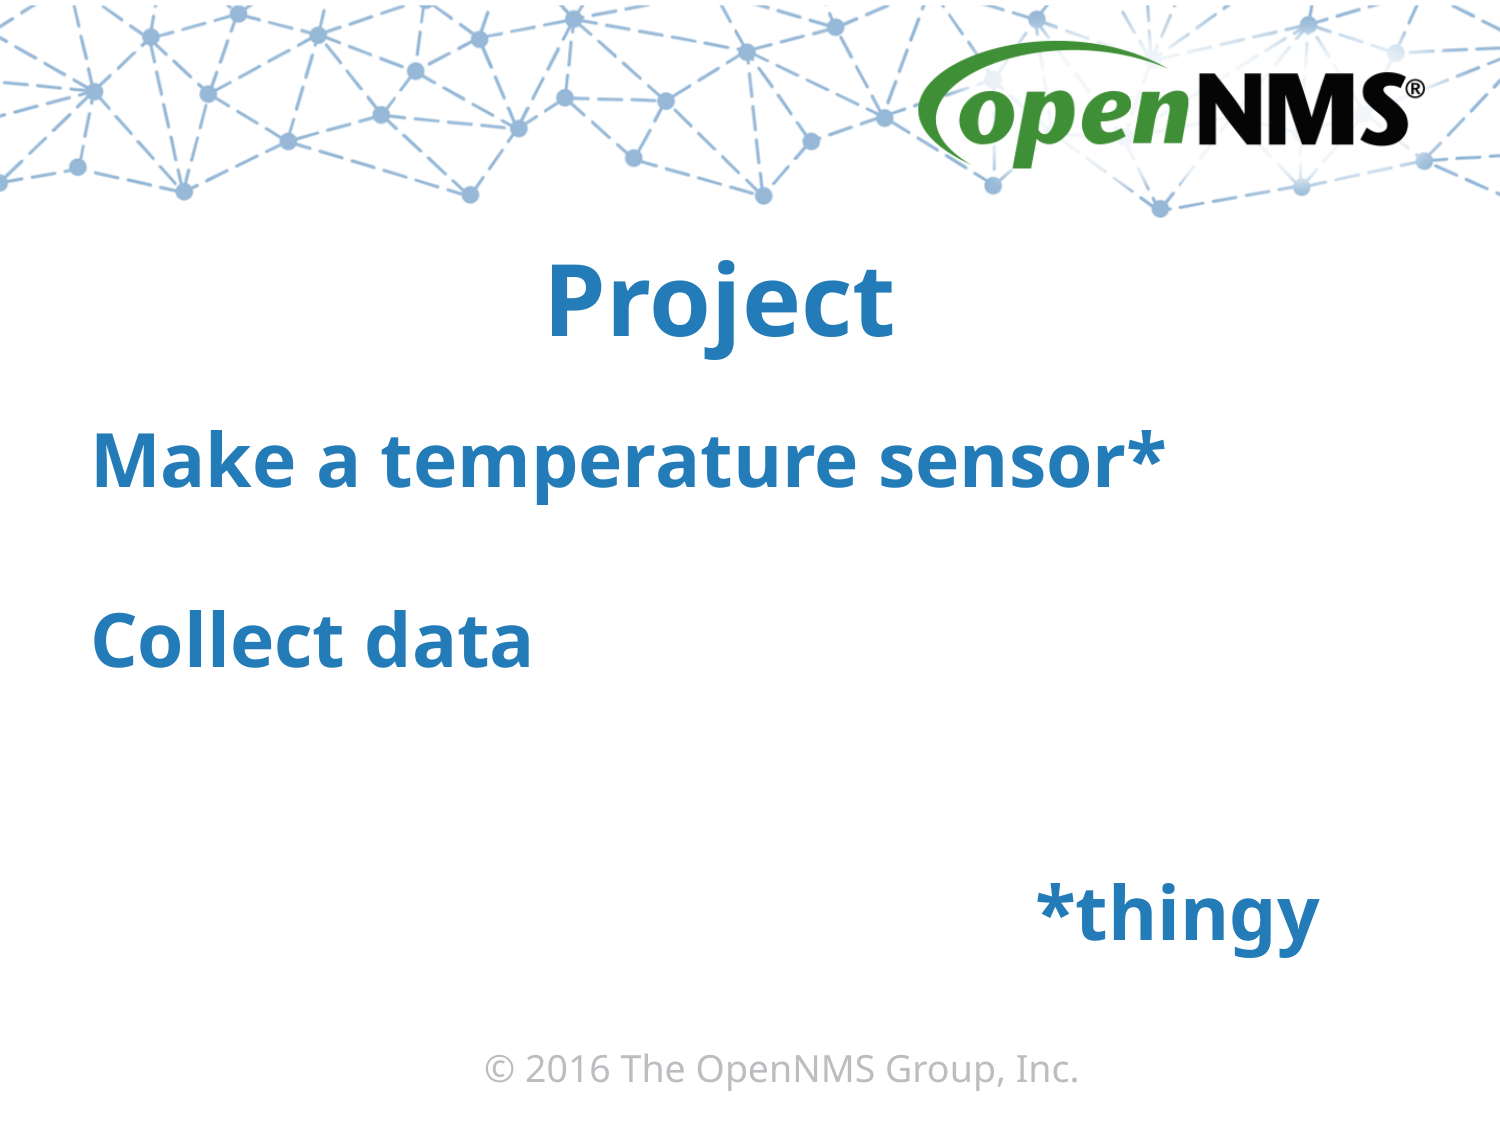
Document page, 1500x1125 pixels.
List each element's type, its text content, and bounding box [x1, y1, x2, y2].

title Project [45, 224, 1396, 368]
title Make a temperature sensor* Collect data [75, 404, 1426, 629]
picture [0, 0, 1500, 225]
title *thingy [1020, 857, 1456, 991]
